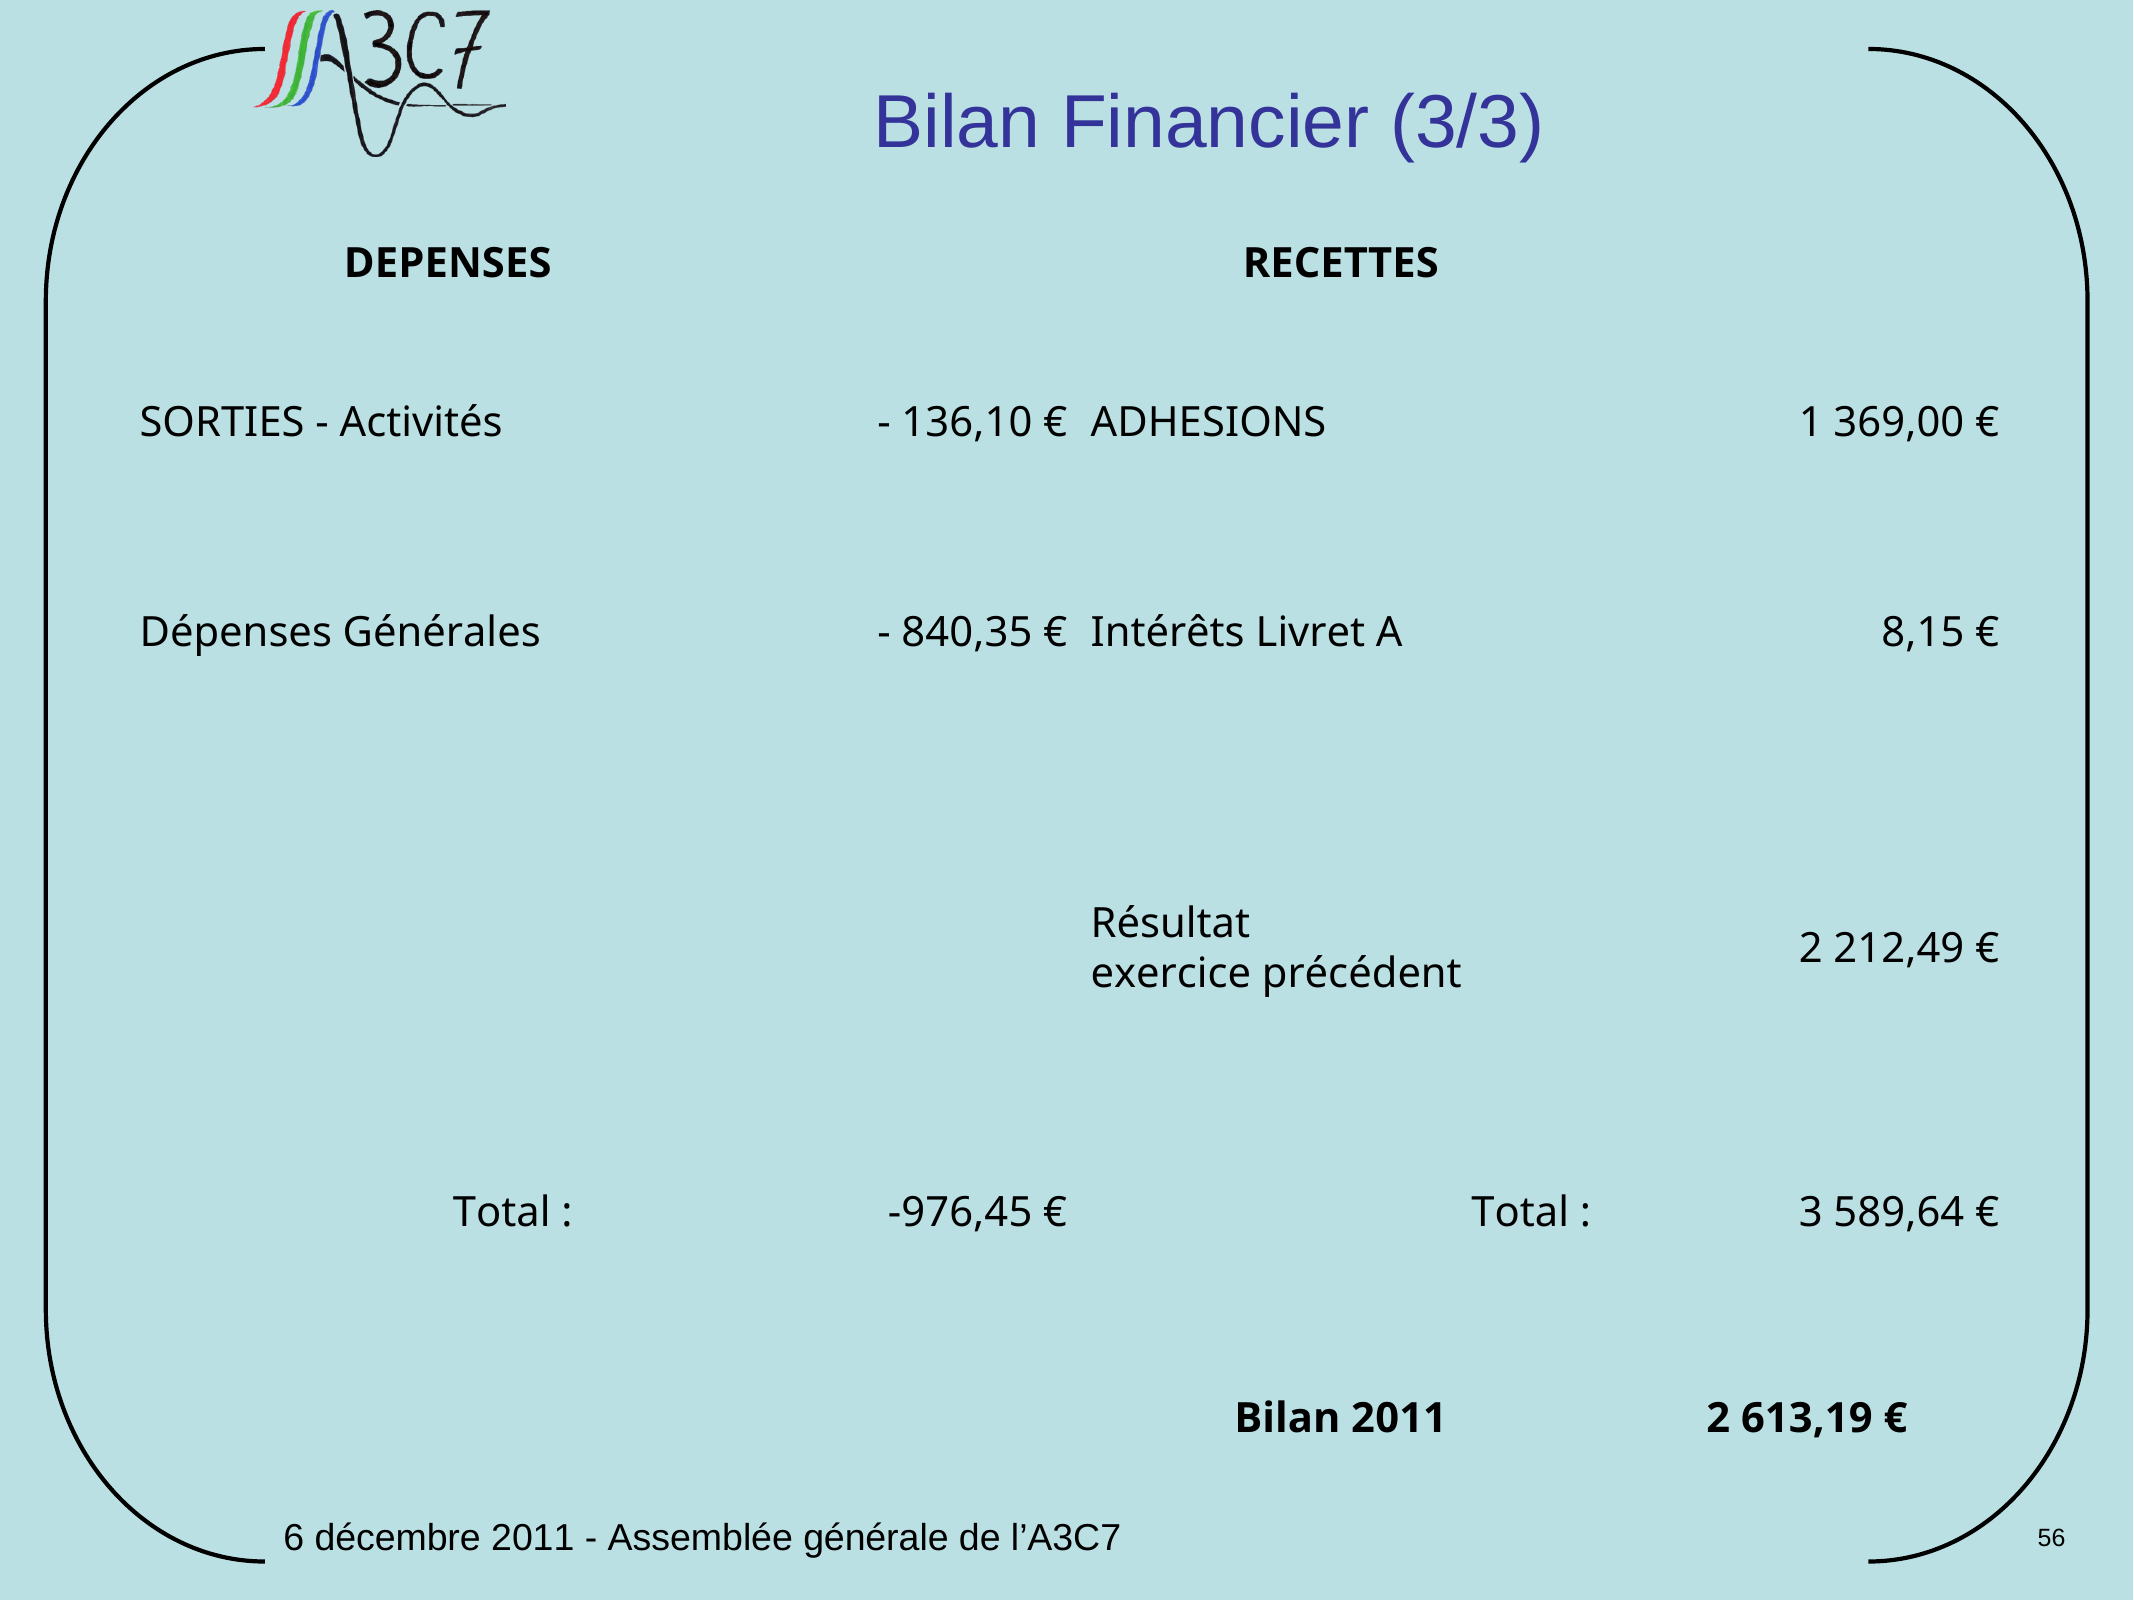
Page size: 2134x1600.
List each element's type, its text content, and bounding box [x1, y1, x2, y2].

table_cell [1076, 1263, 1599, 1368]
table_cell [125, 1368, 581, 1462]
table_cell 8,15 € [1599, 525, 2008, 734]
table_cell [581, 840, 1076, 1051]
table_cell [581, 1263, 1076, 1368]
table_cell [1076, 734, 1599, 840]
table_header [764, 208, 1076, 314]
text_box 6 décembre 2011 - Assemblée générale de l’A3C7 [274, 1512, 1131, 1558]
title Bilan Financier (3/3) [506, 64, 1926, 208]
table_cell Résultat exercice précédent [1076, 840, 1599, 1051]
table_cell [1599, 734, 2008, 840]
table_cell ADHESIONS [1076, 314, 1599, 525]
table_cell [1599, 1051, 2008, 1157]
table_cell Bilan 2011 [1076, 1368, 1599, 1462]
table_cell -976,45 € [581, 1157, 1076, 1263]
table_cell [125, 1051, 581, 1157]
table_cell Total : [125, 1157, 581, 1263]
table_cell [125, 840, 581, 1051]
table_cell 3 589,64 € [1599, 1157, 2008, 1263]
table_cell SORTIES - Activités [125, 314, 764, 525]
table_cell 2 212,49 € [1599, 840, 2008, 1051]
table_cell [125, 1263, 581, 1368]
table_cell - 840,35 € [764, 525, 1076, 734]
table_cell Total : [1076, 1157, 1599, 1263]
table_cell [581, 1051, 1076, 1157]
table_cell Intérêts Livret A [1076, 525, 1599, 734]
table_header [1599, 208, 2008, 314]
table_cell Dépenses Générales [125, 525, 764, 734]
picture [253, 10, 506, 157]
table_cell [1599, 1263, 2008, 1368]
table_header RECETTES [1076, 208, 1599, 314]
table_cell 2 613,19 € [1599, 1368, 2008, 1462]
table_cell [581, 1368, 1076, 1462]
table_cell - 136,10 € [764, 314, 1076, 525]
table_header DEPENSES [125, 208, 764, 314]
table_cell 1 369,00 € [1599, 314, 2008, 525]
table_cell [1076, 1051, 1599, 1157]
table_cell [125, 734, 581, 840]
table_cell [581, 734, 1076, 840]
